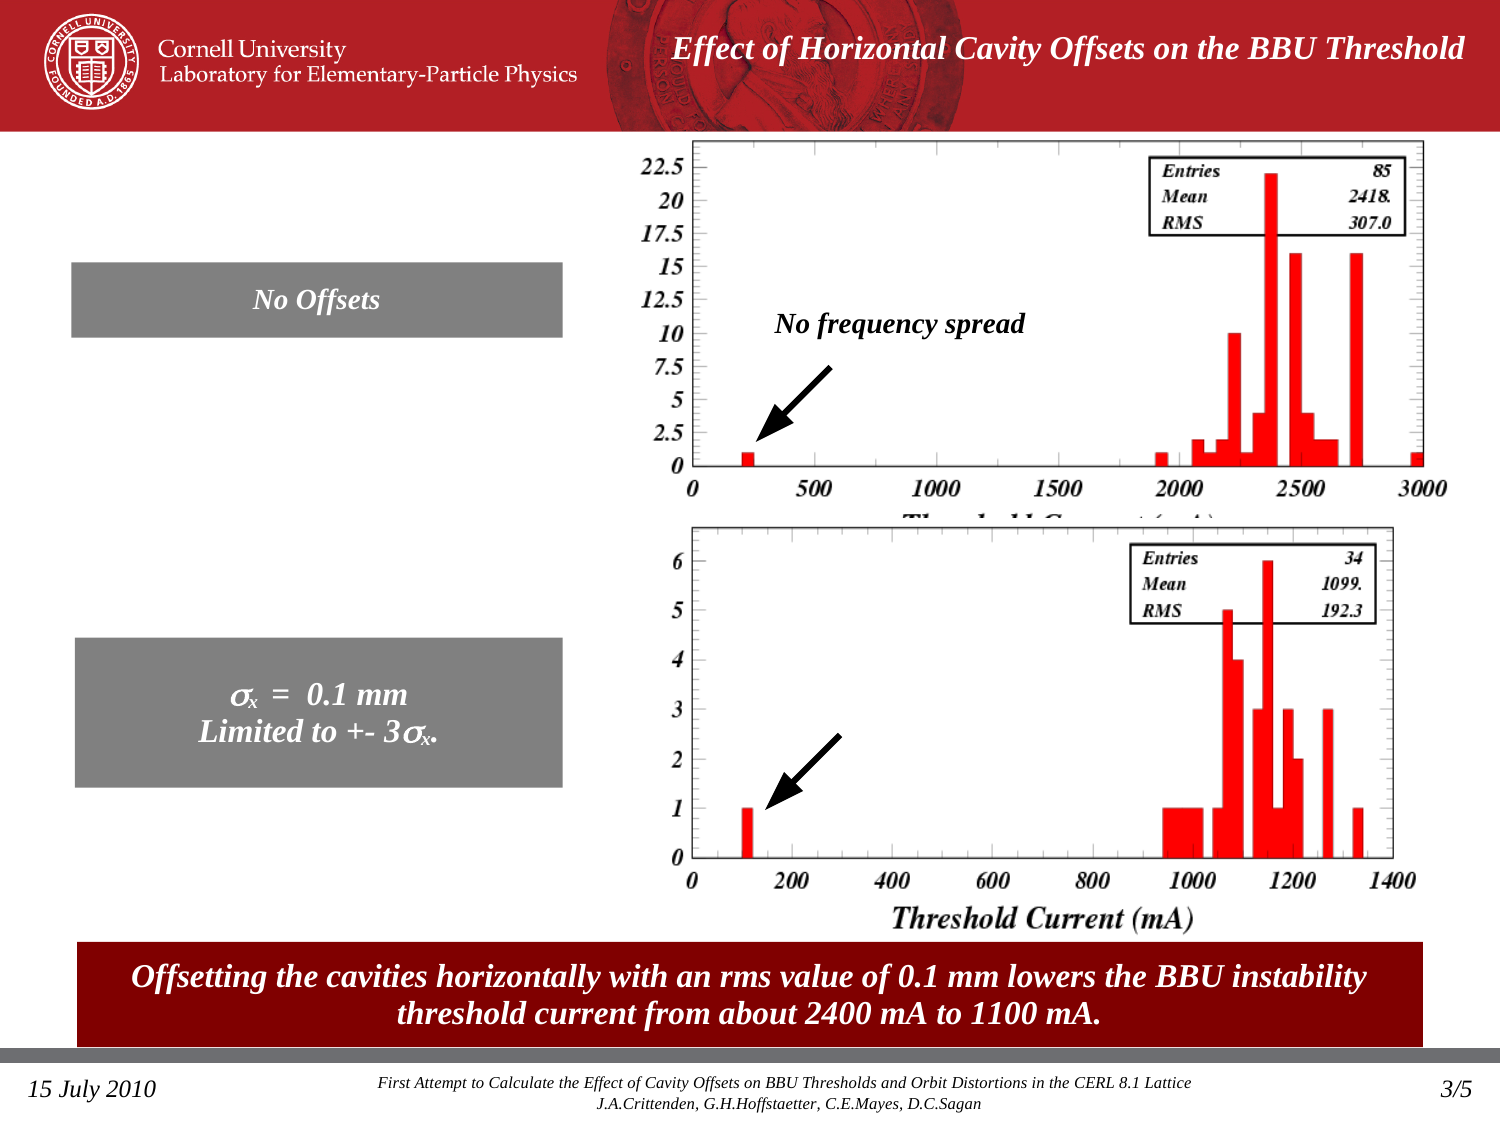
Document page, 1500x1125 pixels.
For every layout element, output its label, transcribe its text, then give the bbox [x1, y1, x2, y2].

text_box sx = 0.1 mm Limited to +- 3sx. [74, 637, 563, 788]
picture [0, 0, 1500, 132]
text_box No frequency spread [750, 299, 1051, 359]
picture [630, 134, 1456, 939]
text_box No Offsets [71, 262, 563, 338]
text_box Offsetting the cavities horizontally with an rms value of 0.1 mm lowers the BBU instability threshold current from about 2400 mA to 1100 mA. [77, 941, 1423, 1048]
text_box Effect of Horizontal Cavity Offsets on the BBU Threshold [637, 29, 1500, 113]
